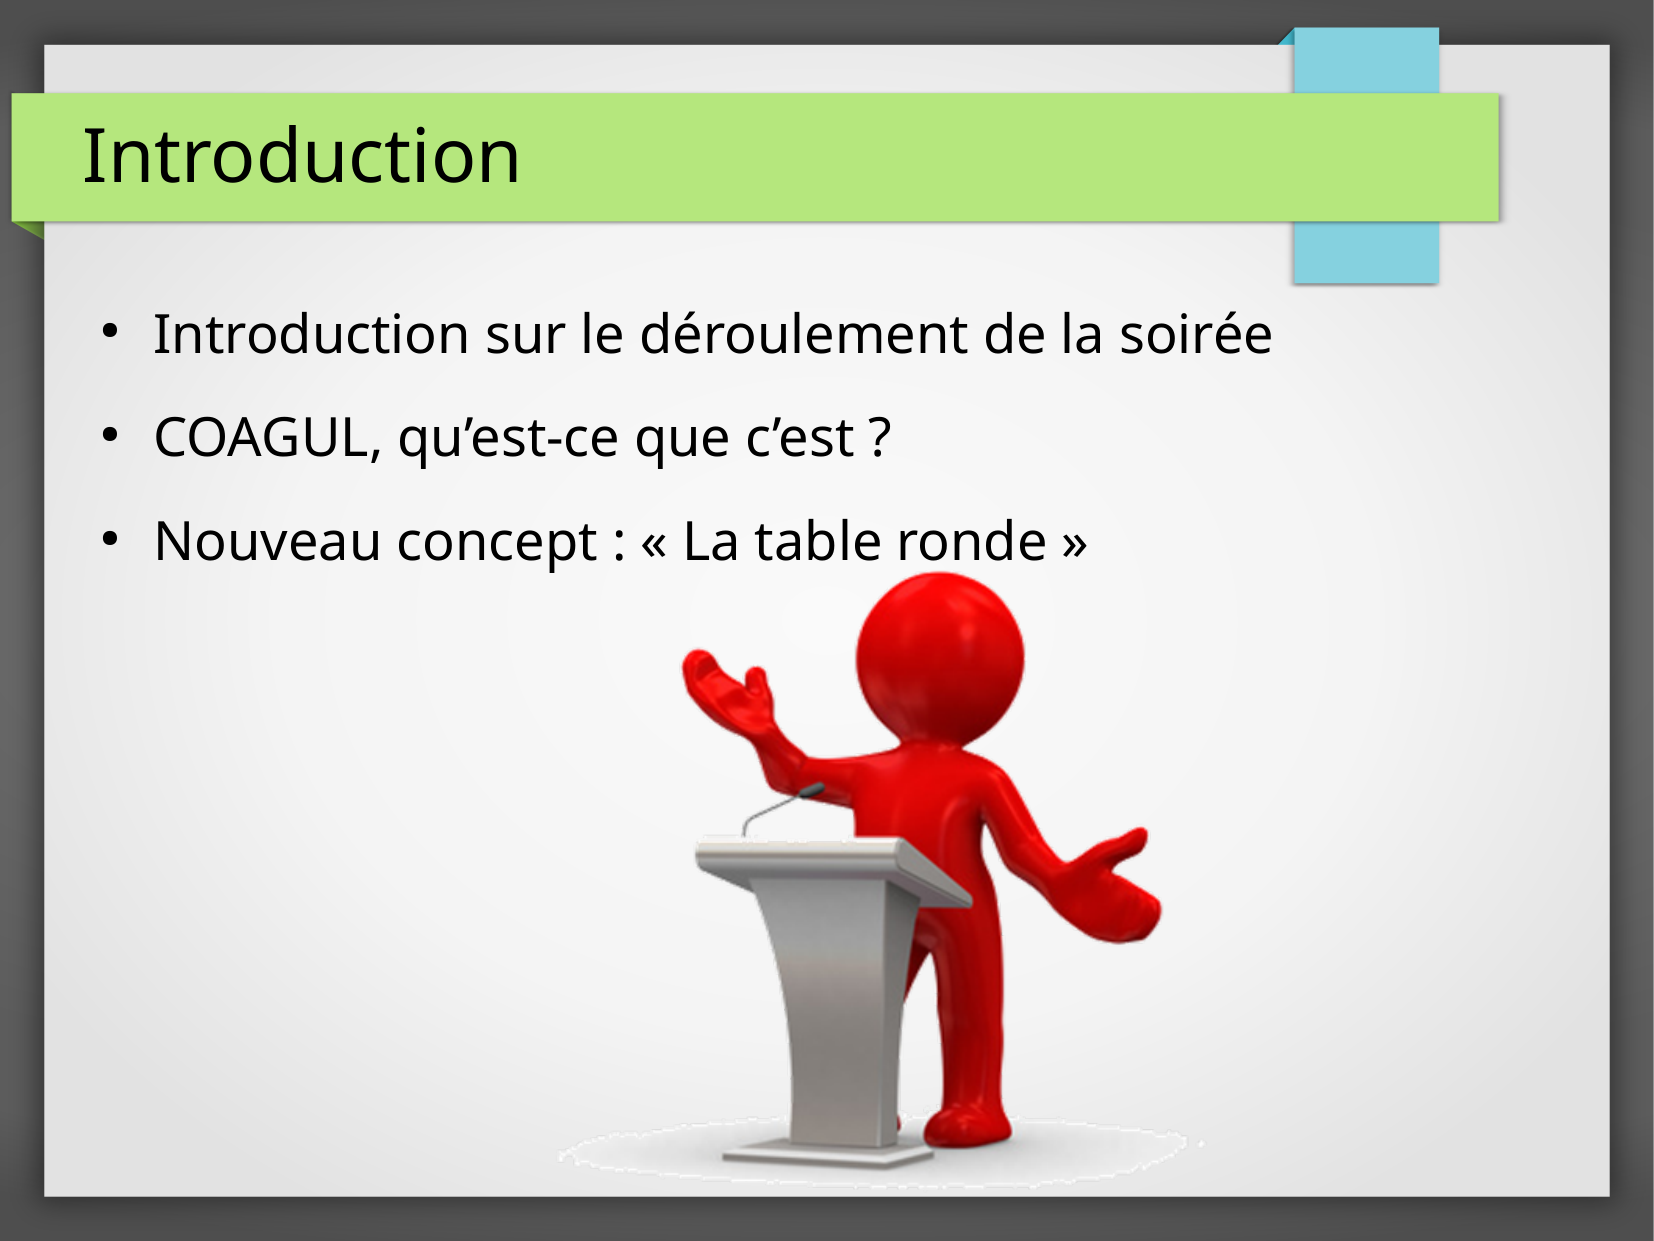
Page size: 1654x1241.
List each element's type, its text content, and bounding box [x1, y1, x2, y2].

title Introduction [82, 94, 1264, 213]
list Introduction sur le déroulement de la soirée COAGUL, qu’est-ce que c’est ? Nouveau concept : « La table ronde » [82, 295, 1571, 1015]
picture [0, 0, 1654, 1241]
